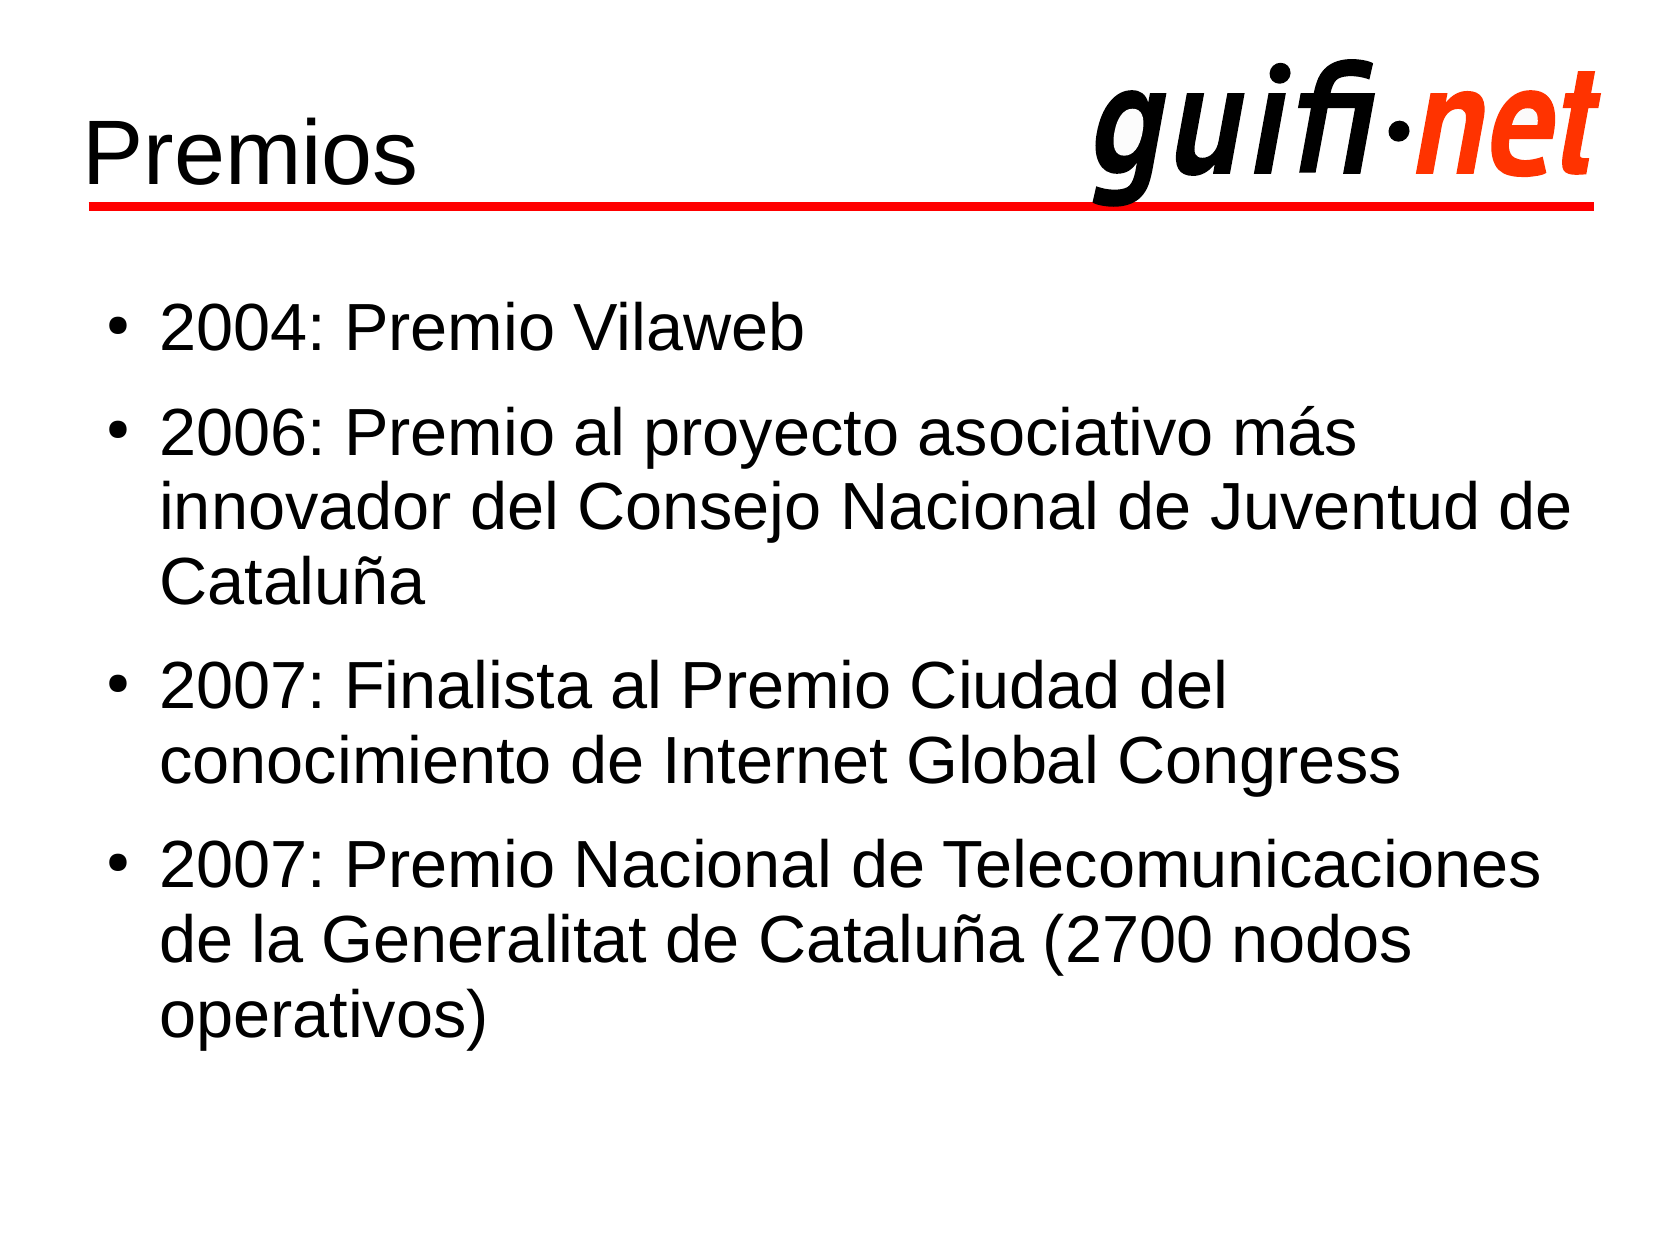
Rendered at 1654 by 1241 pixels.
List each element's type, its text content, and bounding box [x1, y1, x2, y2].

list 2004: Premio Vilaweb 2006: Premio al proyecto asociativo más innovador del Consejo Nacional de Juventud de Cataluña 2007: Finalista al Premio Ciudad del conocimiento de Internet Global Congress 2007: Premio Nacional de Telecomunicaciones de la Generalitat de Cataluña (2700 nodos operativos) [88, 290, 1577, 1182]
title Premios [82, 49, 1571, 257]
